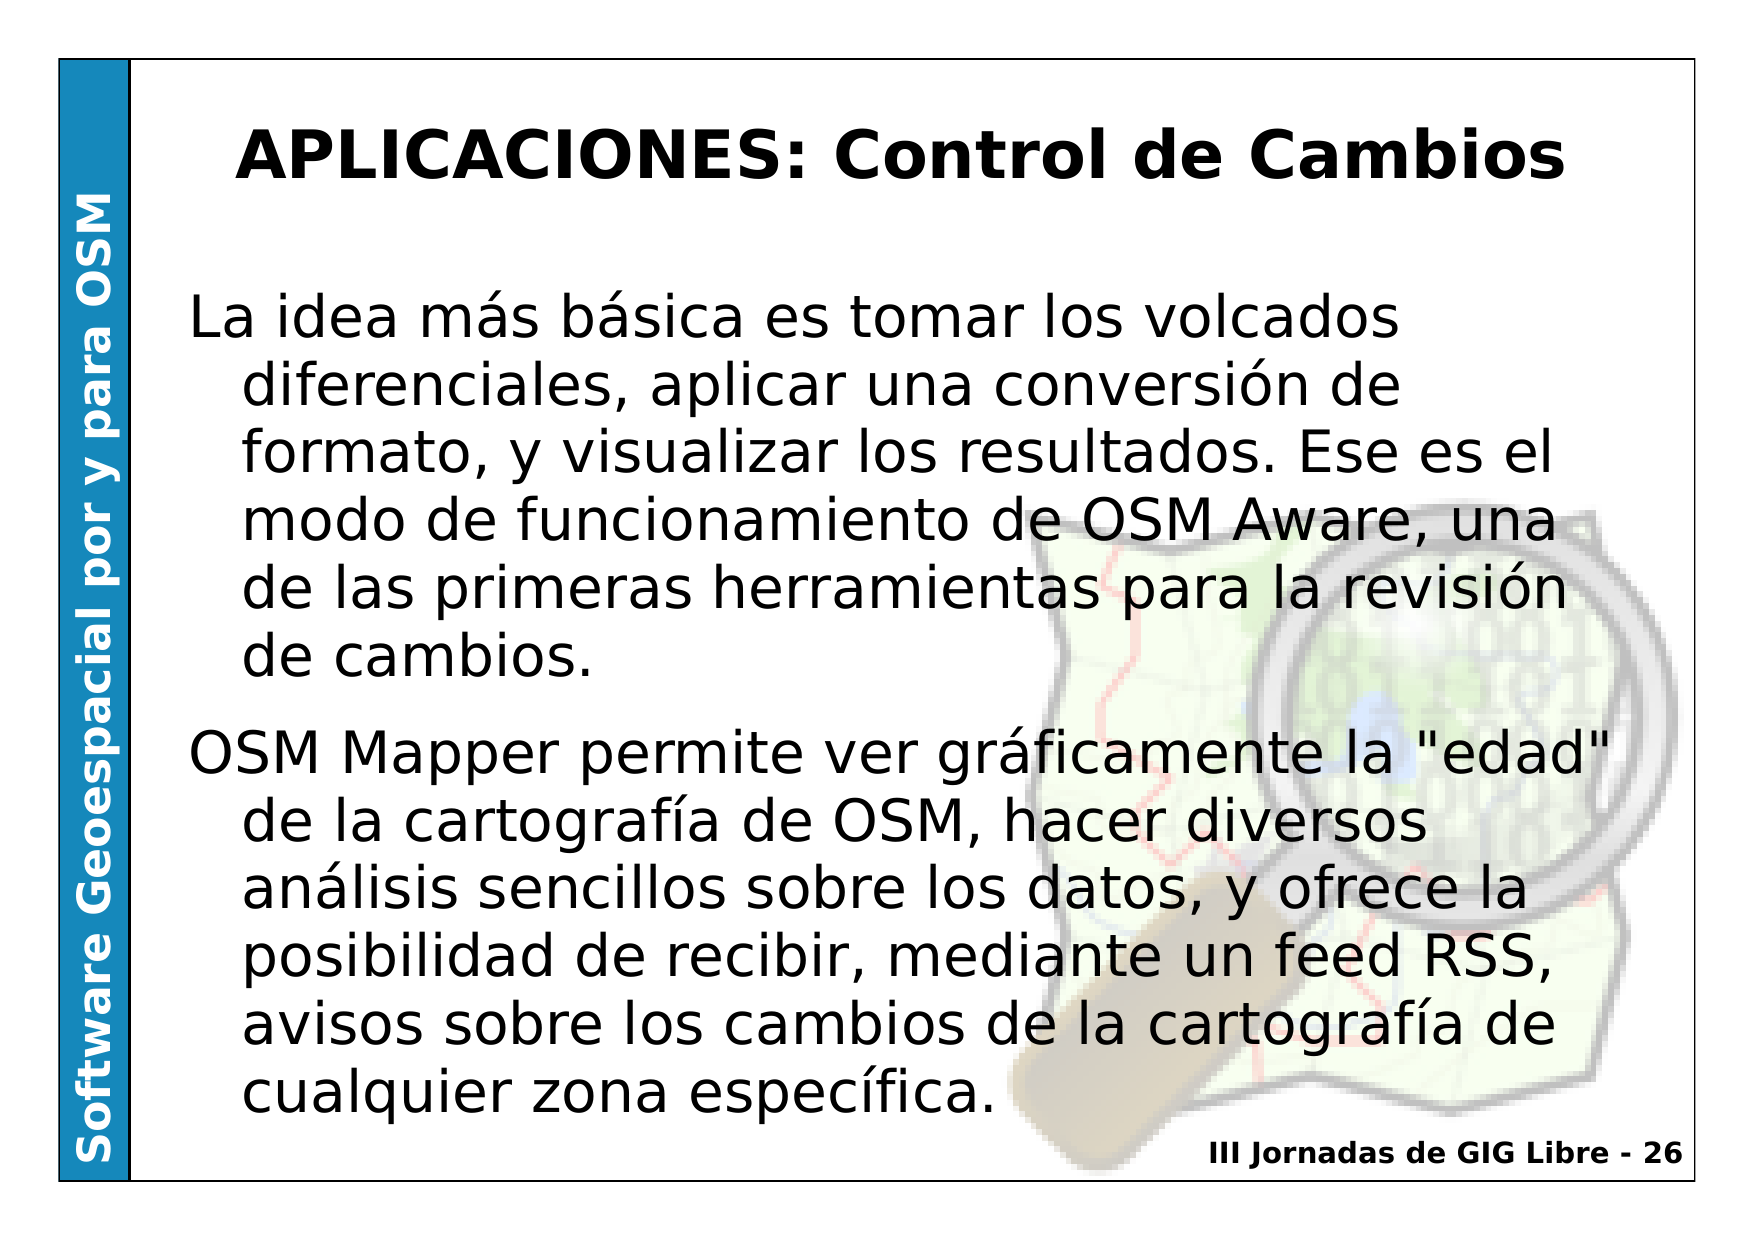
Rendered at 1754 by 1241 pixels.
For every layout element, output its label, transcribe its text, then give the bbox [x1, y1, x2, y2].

title APLICACIONES: Control de Cambios [171, 110, 1634, 202]
picture [996, 481, 1696, 1182]
list La idea más básica es tomar los volcados diferenciales, aplicar una conversión de formato, y visualizar los resultados. Ese es el modo de funcionamiento de OSM Aware, una de las primeras herramientas para la revisión de cambios. OSM Mapper permite ver gráficamente la "edad" de la cartografía de OSM, hacer diversos análisis sencillos sobre los datos, y ofrece la posibilidad de recibir, mediante un feed RSS, avisos sobre los cambios de la cartografía de cualquier zona específica. [171, 283, 1634, 1126]
